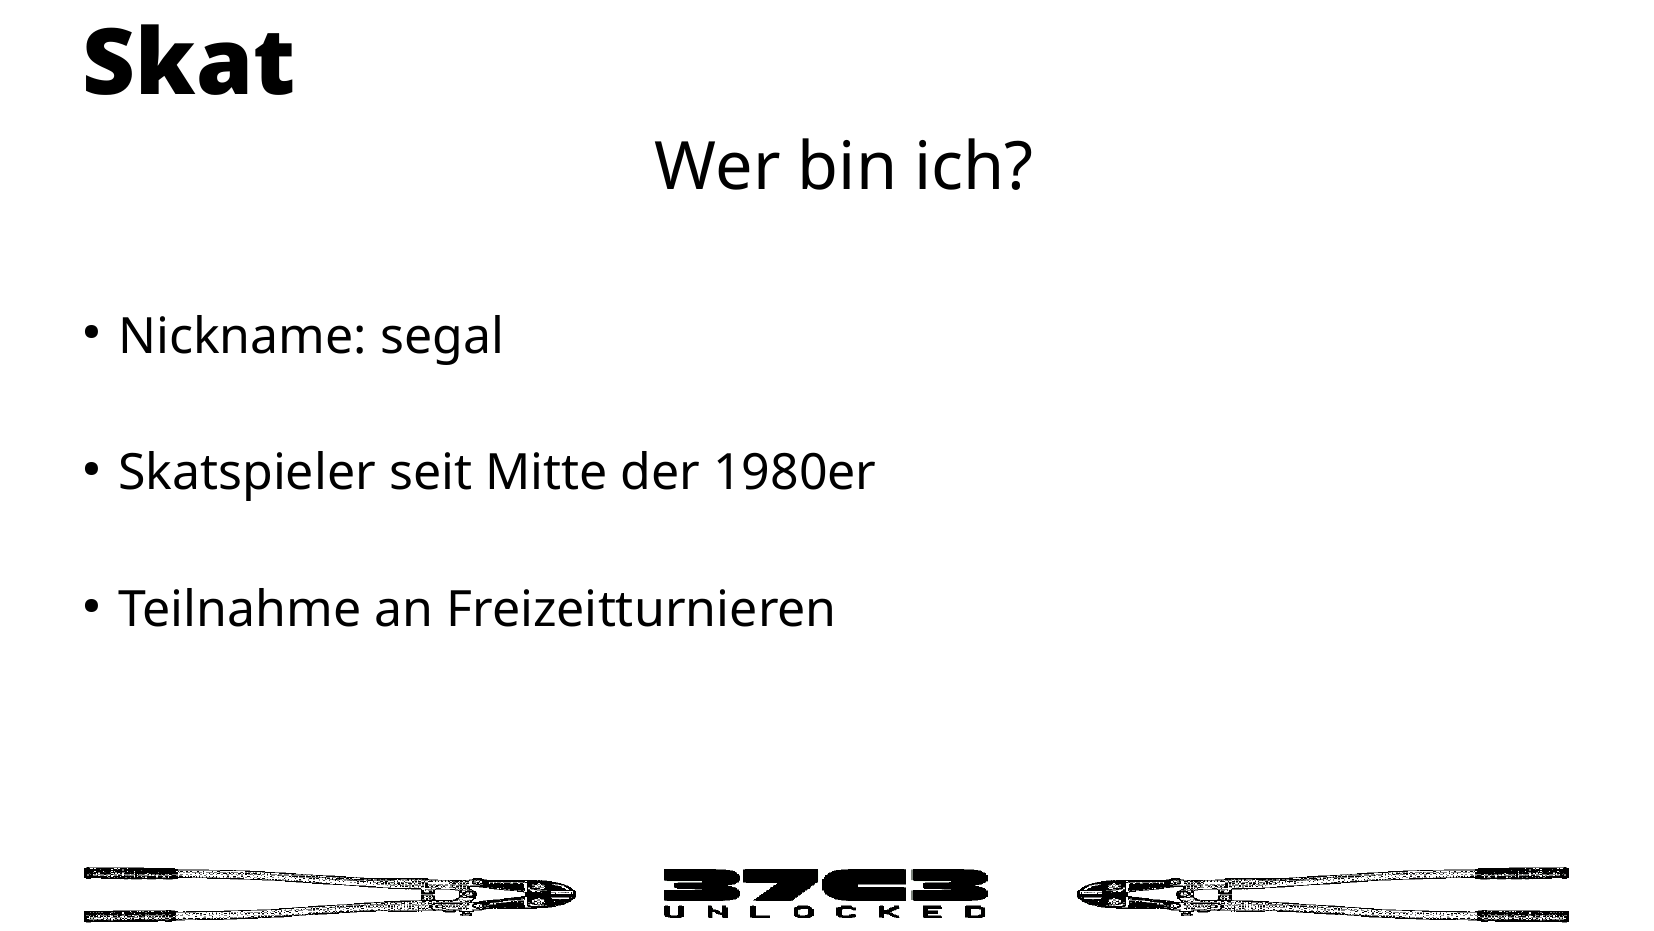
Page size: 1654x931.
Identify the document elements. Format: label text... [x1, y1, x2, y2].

picture [0, 856, 1654, 931]
title Skat [82, 0, 1571, 118]
subtitle Wer bin ich? Nickname: segal Skatspieler seit Mitte der 1980er Teilnahme an Freizeitturnieren [82, 118, 1571, 739]
